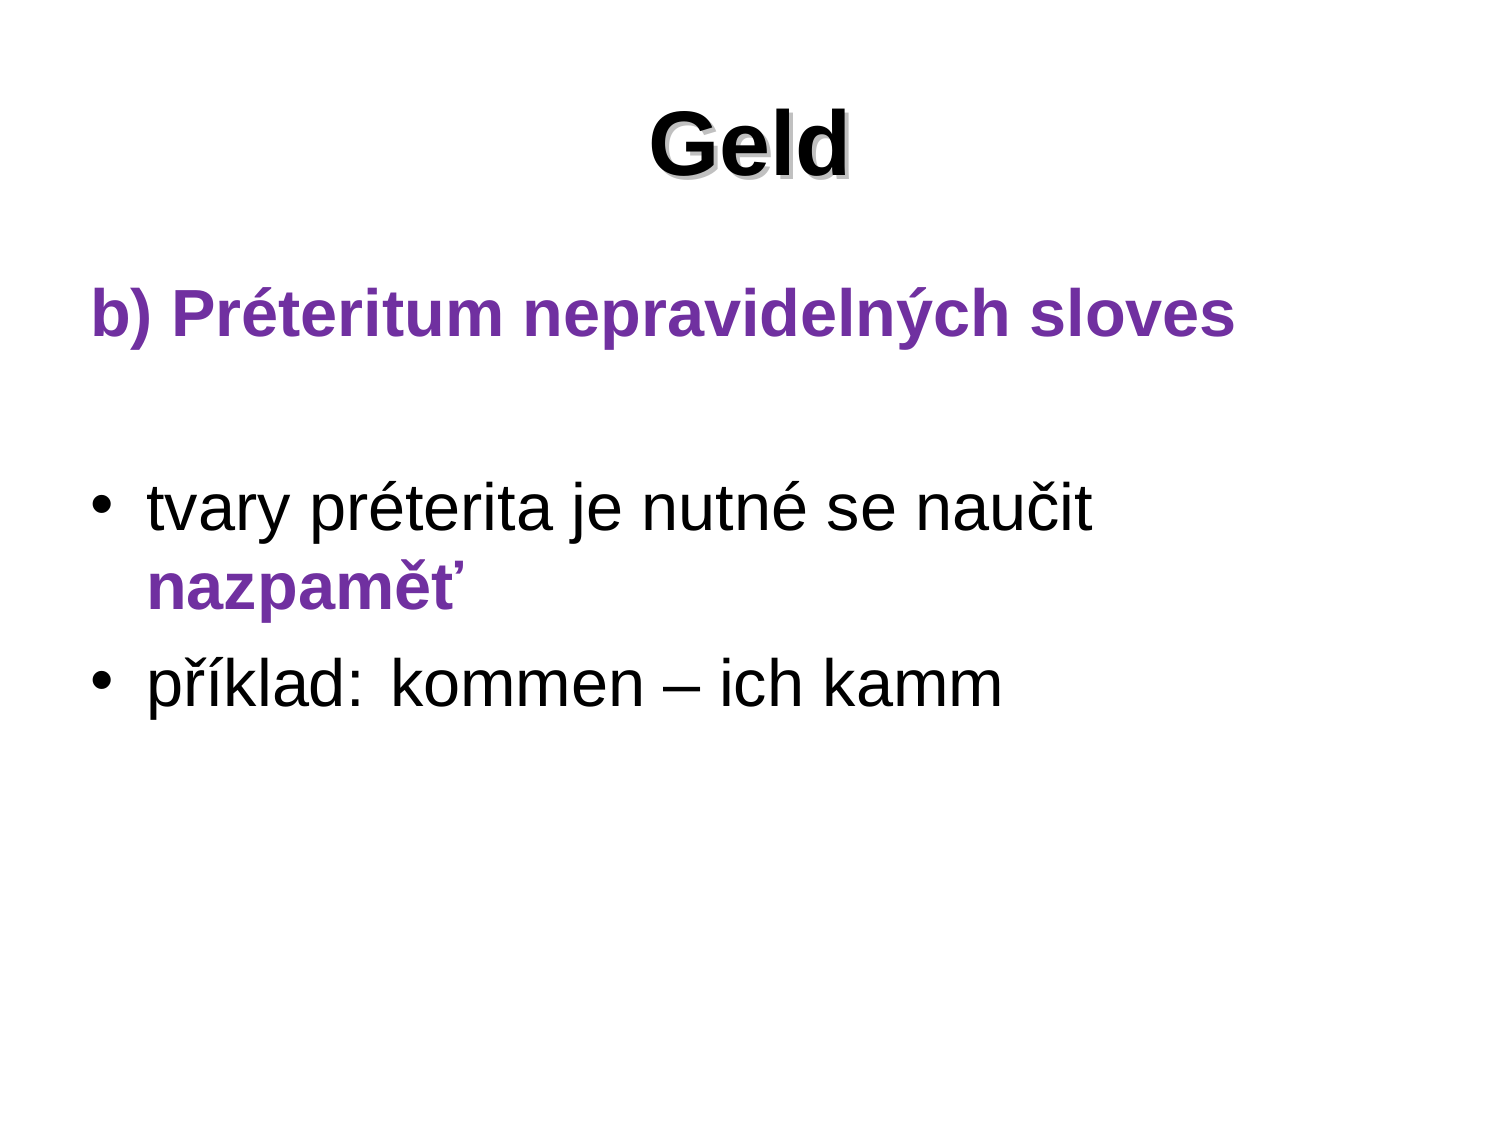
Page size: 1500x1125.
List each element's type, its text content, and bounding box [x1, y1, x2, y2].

list b) Préteritum nepravidelných sloves tvary préterita je nutné se naučit nazpaměť příklad: kommen – ich kamm [75, 262, 1426, 1006]
title Geld [75, 45, 1426, 233]
